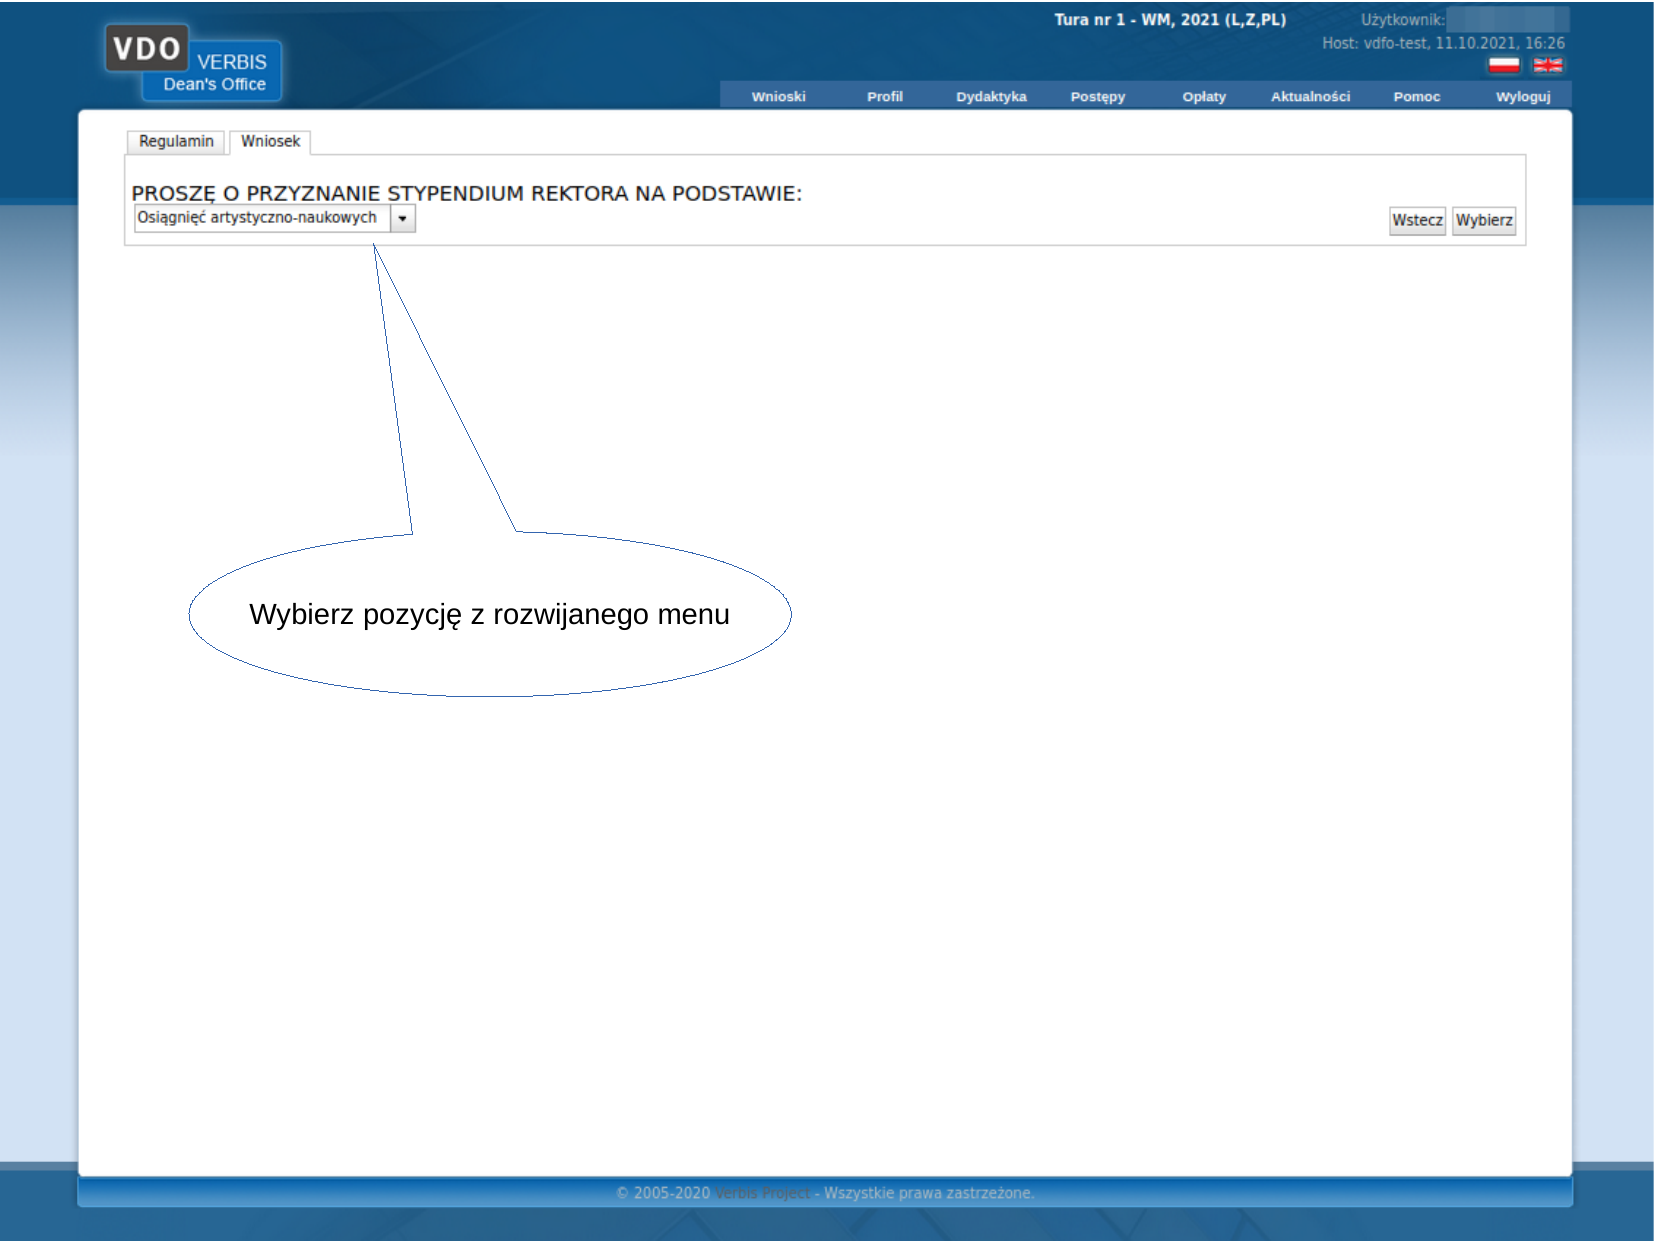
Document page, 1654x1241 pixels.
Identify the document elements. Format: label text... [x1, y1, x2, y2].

picture [0, 3, 1654, 1241]
text_box Wybierz pozycję z rozwijanego menu [188, 243, 792, 697]
